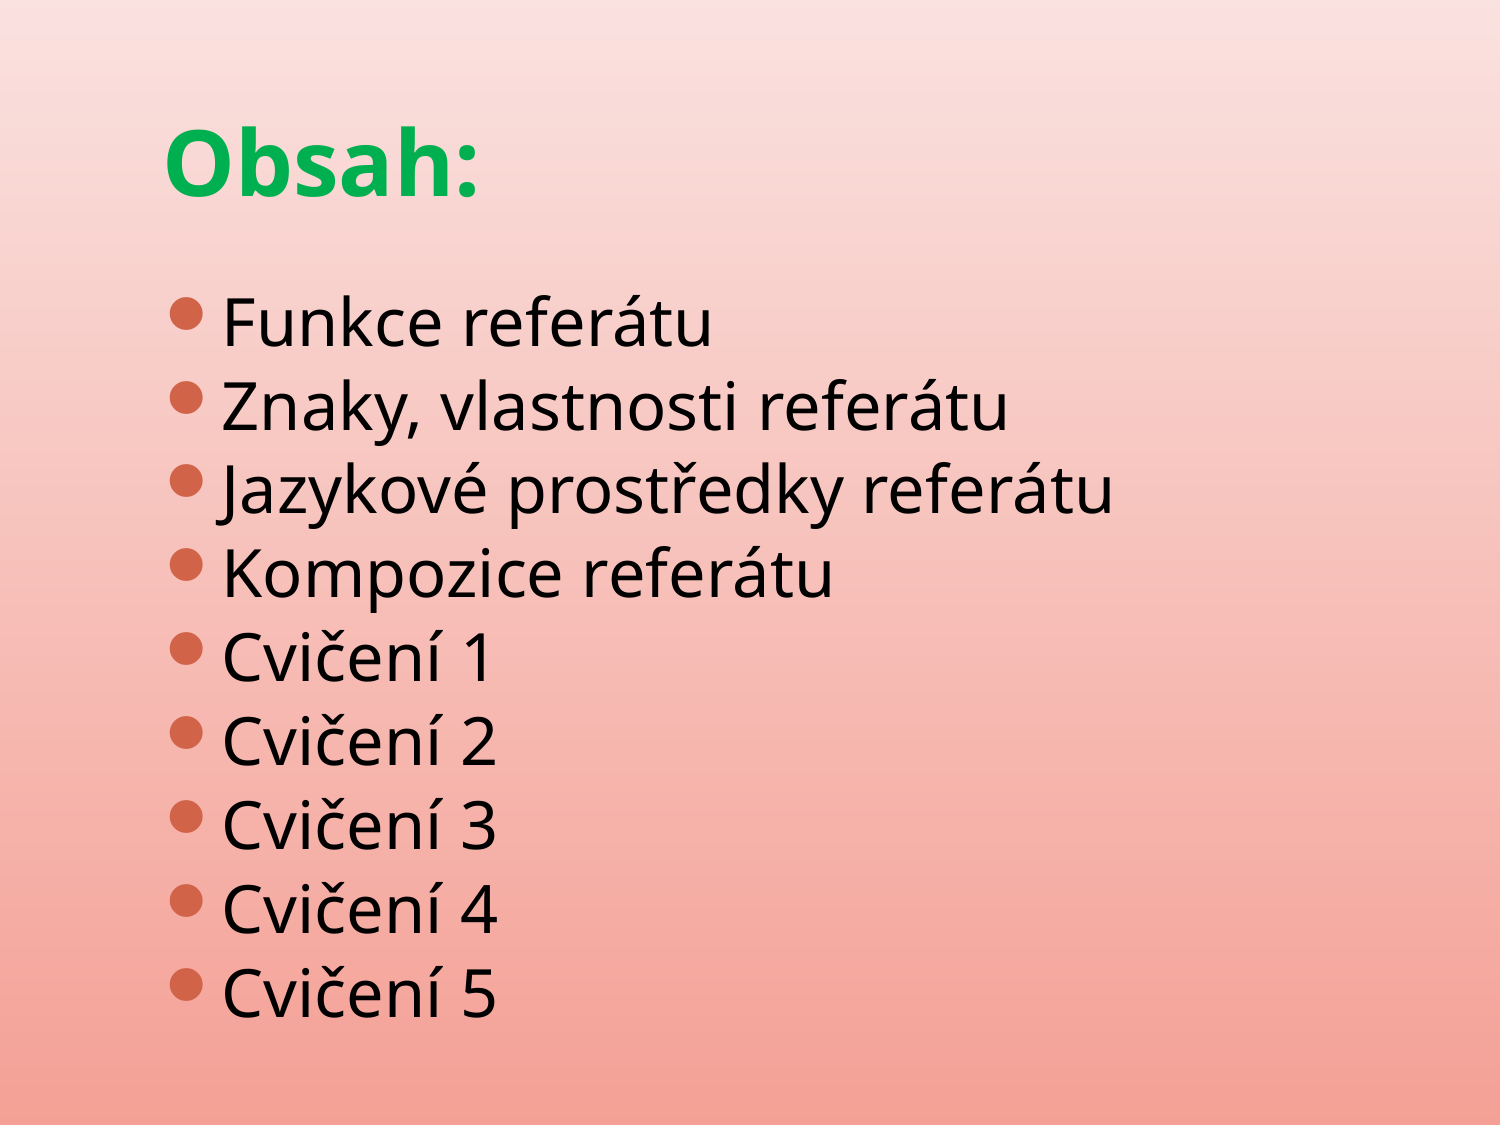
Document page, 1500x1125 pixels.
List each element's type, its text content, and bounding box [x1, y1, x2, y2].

list Funkce referátu Znaky, vlastnosti referátu Jazykové prostředky referátu Kompozice referátu Cvičení 1 Cvičení 2 Cvičení 3 Cvičení 4 Cvičení 5 [150, 281, 1426, 1123]
title Obsah: [147, 42, 1423, 231]
